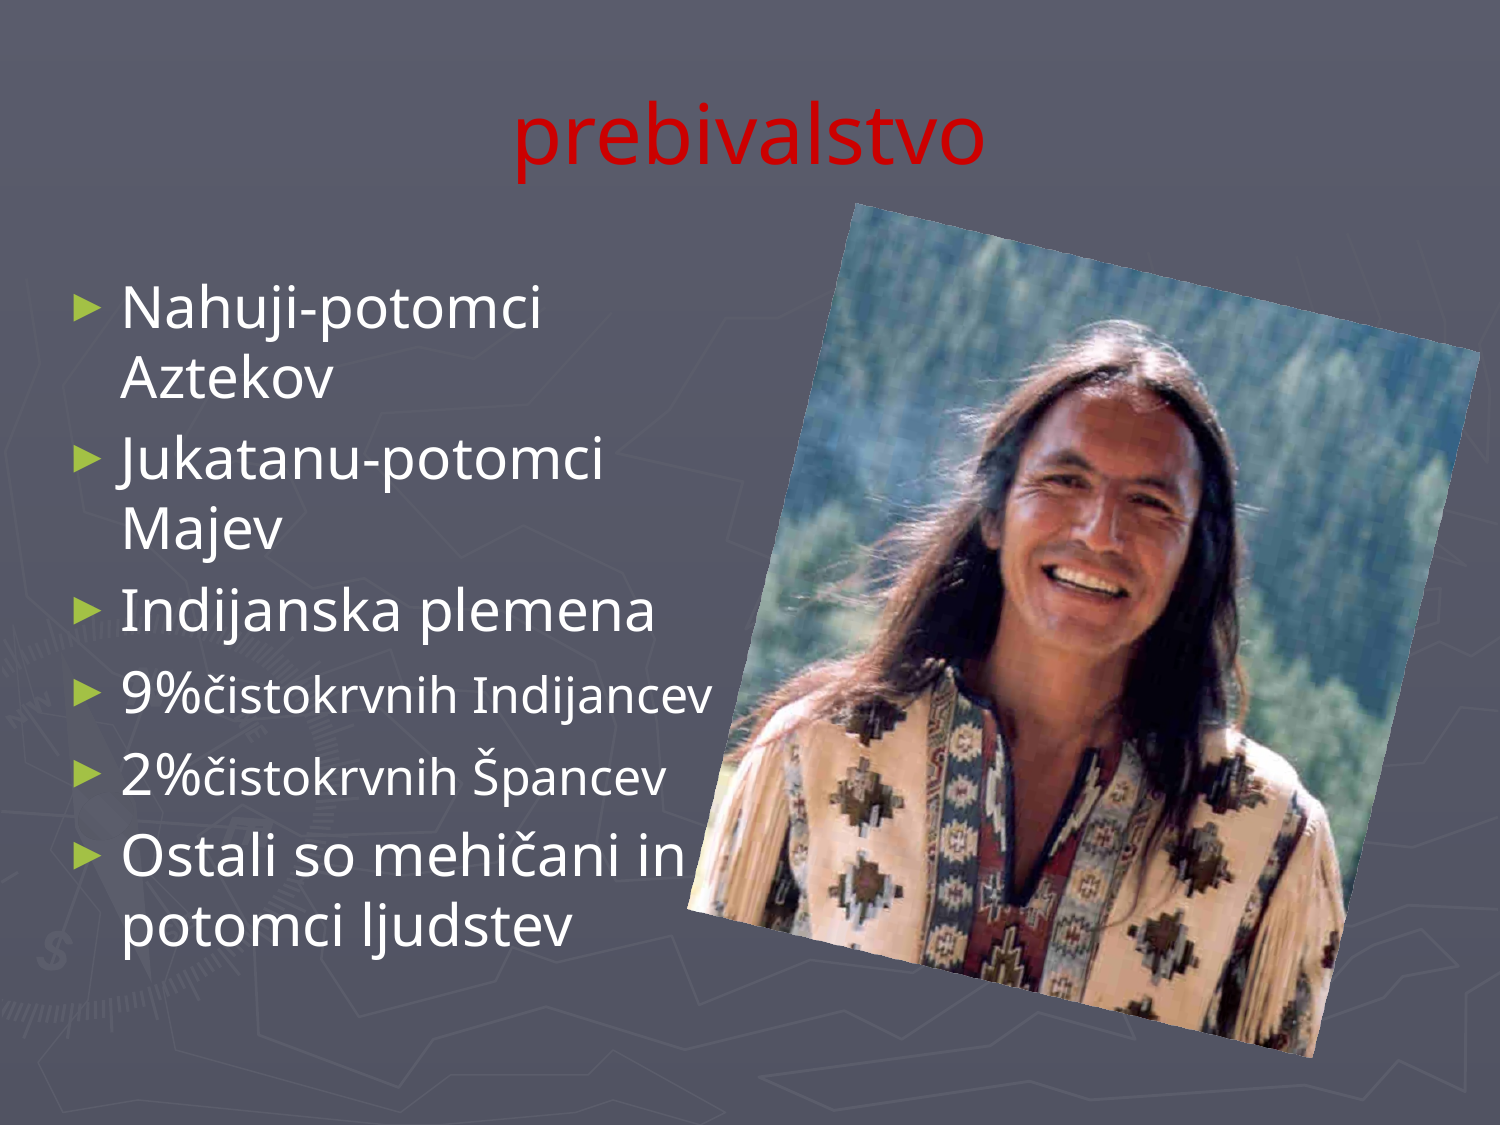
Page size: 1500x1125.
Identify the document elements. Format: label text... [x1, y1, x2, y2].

title prebivalstvo [49, 37, 1451, 225]
picture [686, 202, 1480, 1058]
list Nahuji-potomci Aztekov Jukatanu-potomci Majev Indijanska plemena 9%čistokrvnih Indijancev 2%čistokrvnih Špancev Ostali so mehičani in potomci ljudstev [49, 262, 738, 1001]
